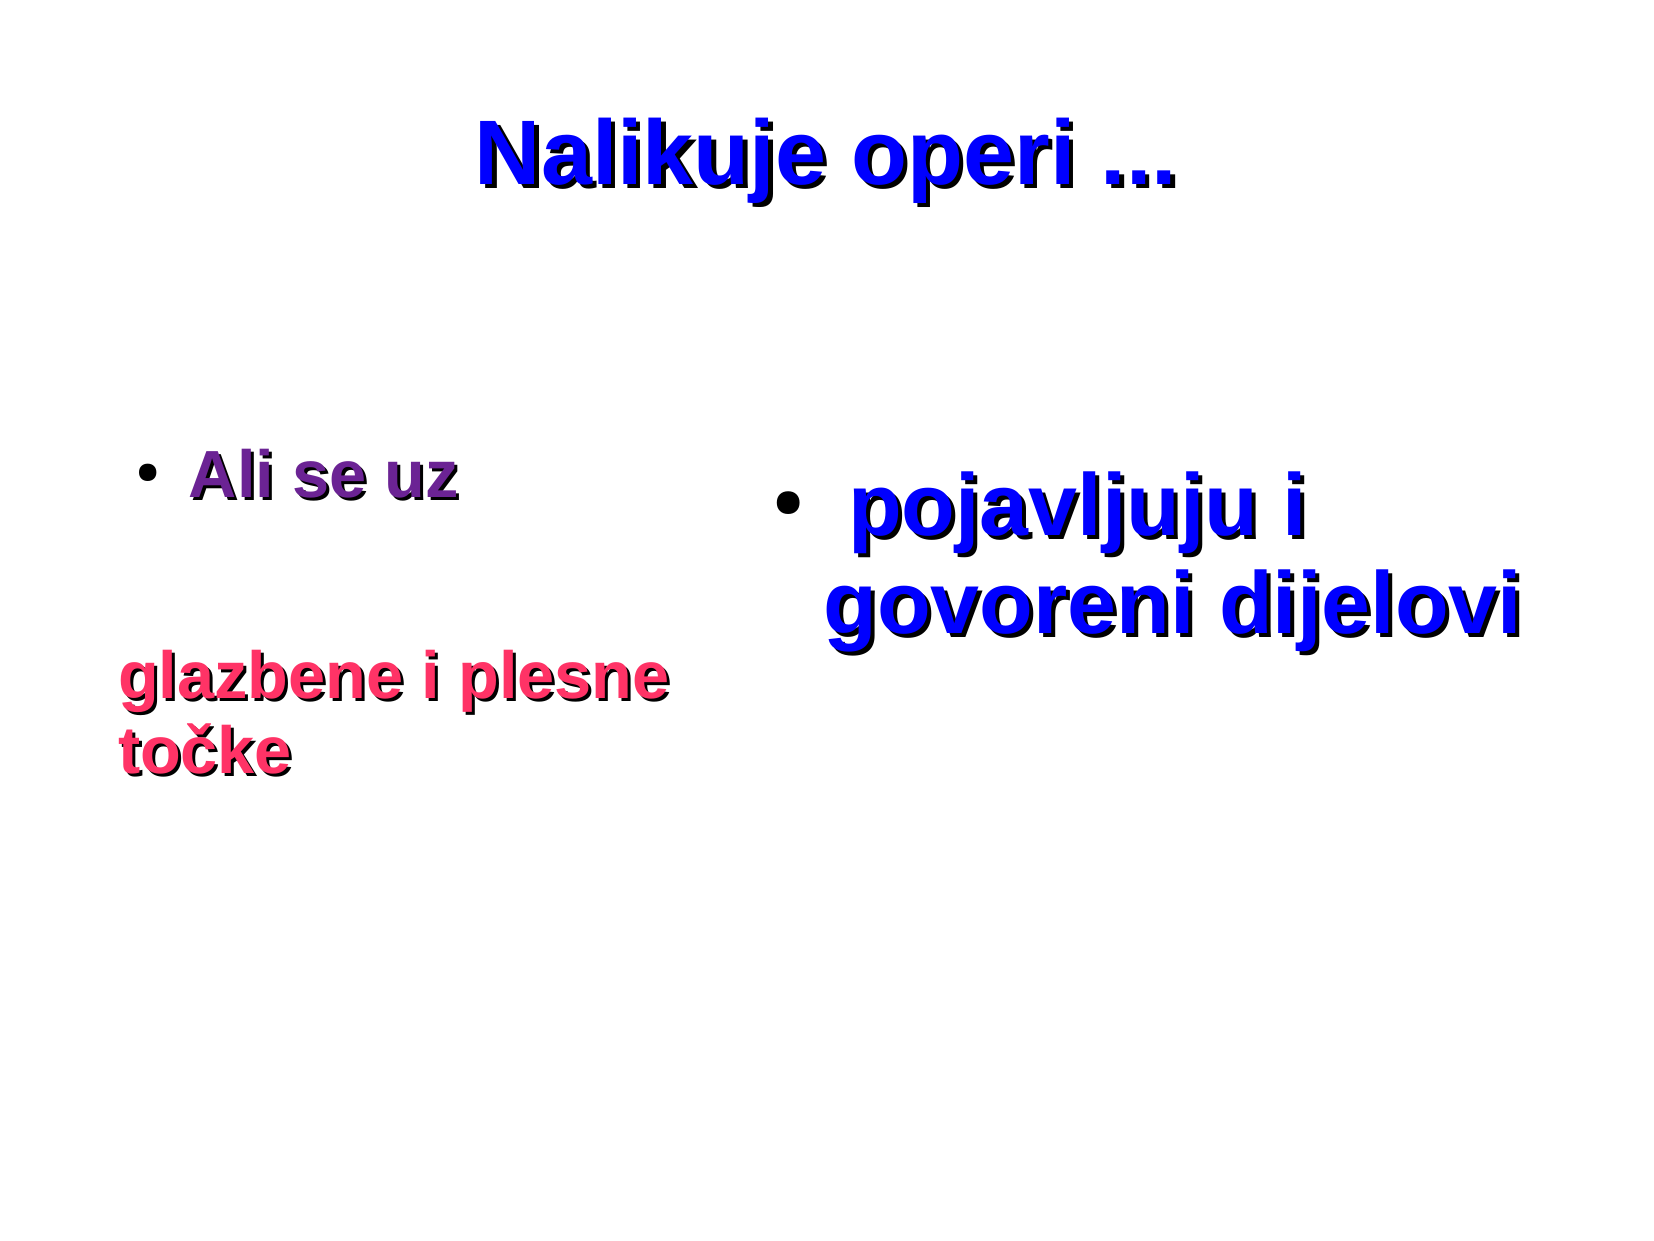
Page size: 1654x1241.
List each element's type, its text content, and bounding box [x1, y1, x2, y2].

title Nalikuje operi ... [82, 49, 1571, 257]
list Ali se uz [118, 437, 497, 561]
list pojavljuju i govoreni dijelovi [755, 455, 1548, 745]
list glazbene i plesne točke [47, 637, 674, 851]
